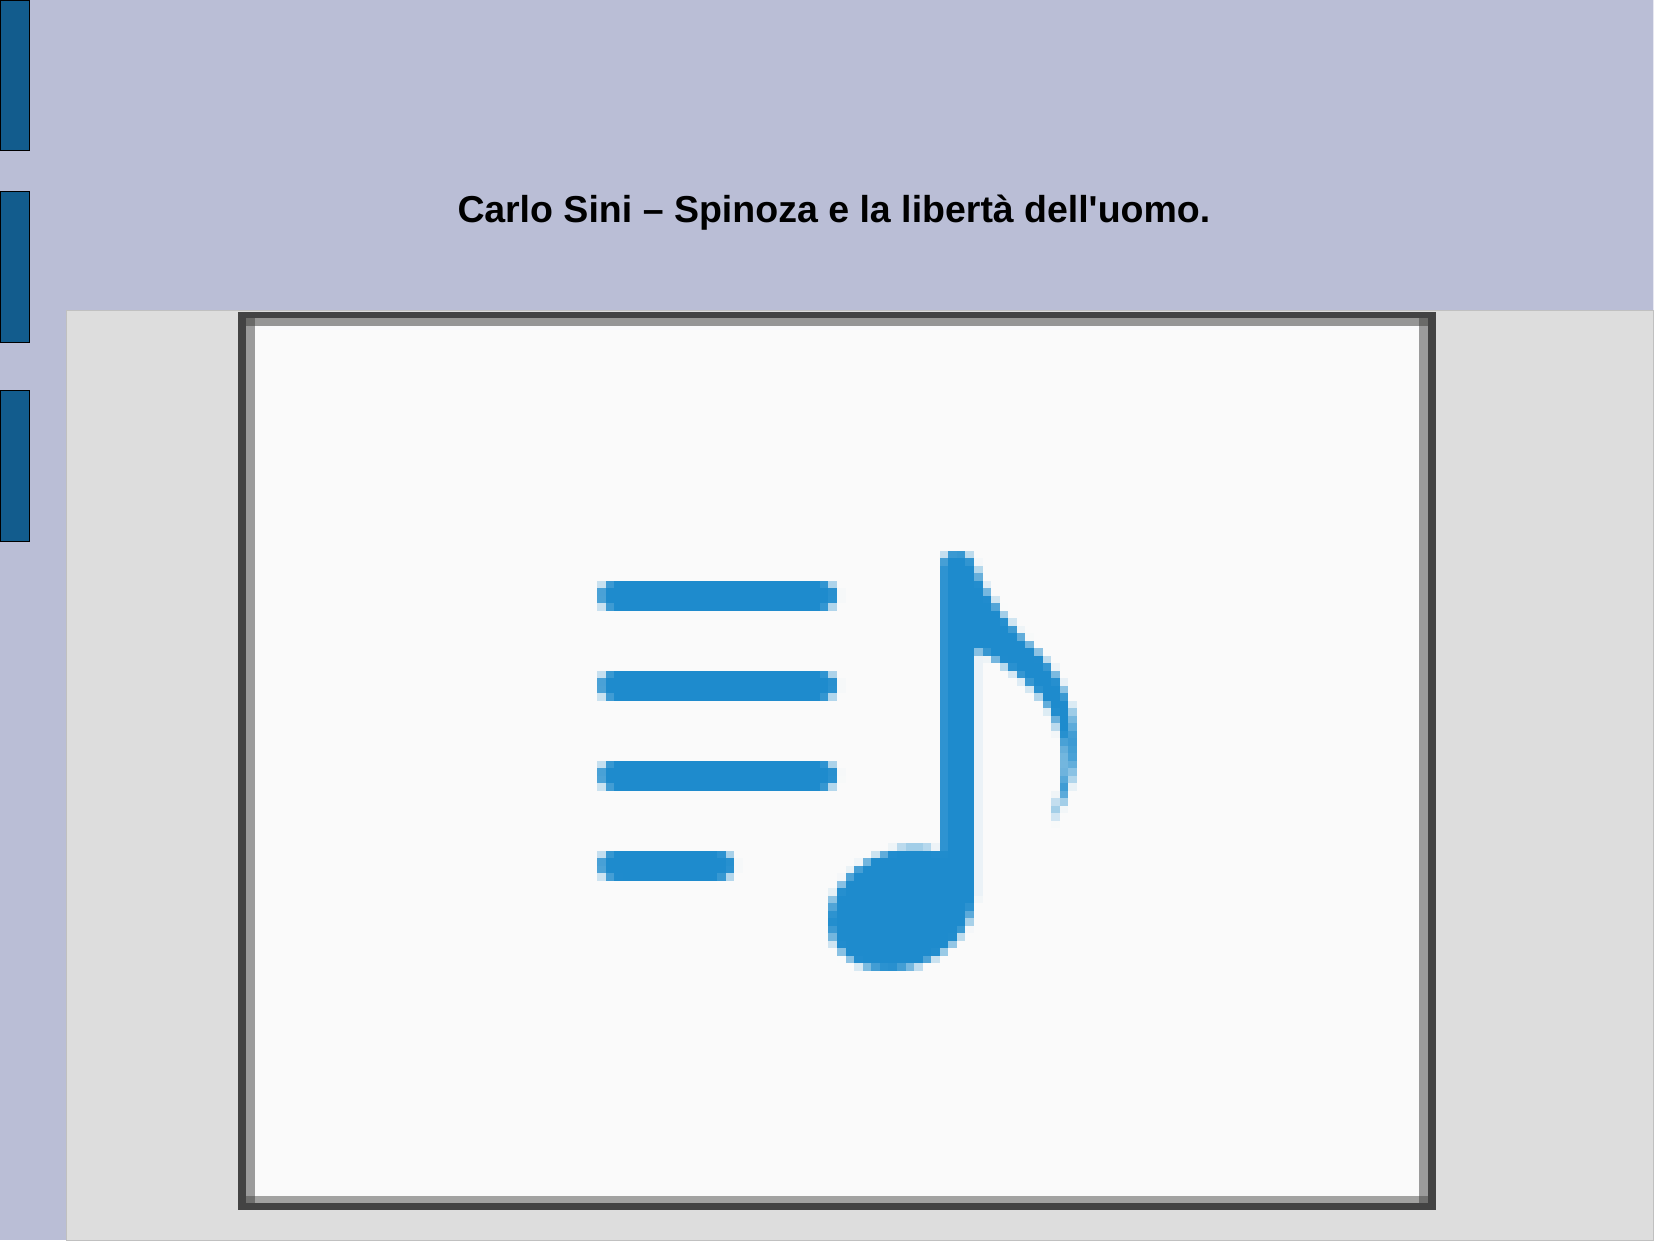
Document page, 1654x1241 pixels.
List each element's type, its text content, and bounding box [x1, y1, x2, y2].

text_box Carlo Sini – Spinoza e la libertà dell'uomo. [295, 177, 1388, 233]
title [121, 91, 1534, 299]
text_box [237, 311, 1438, 1212]
